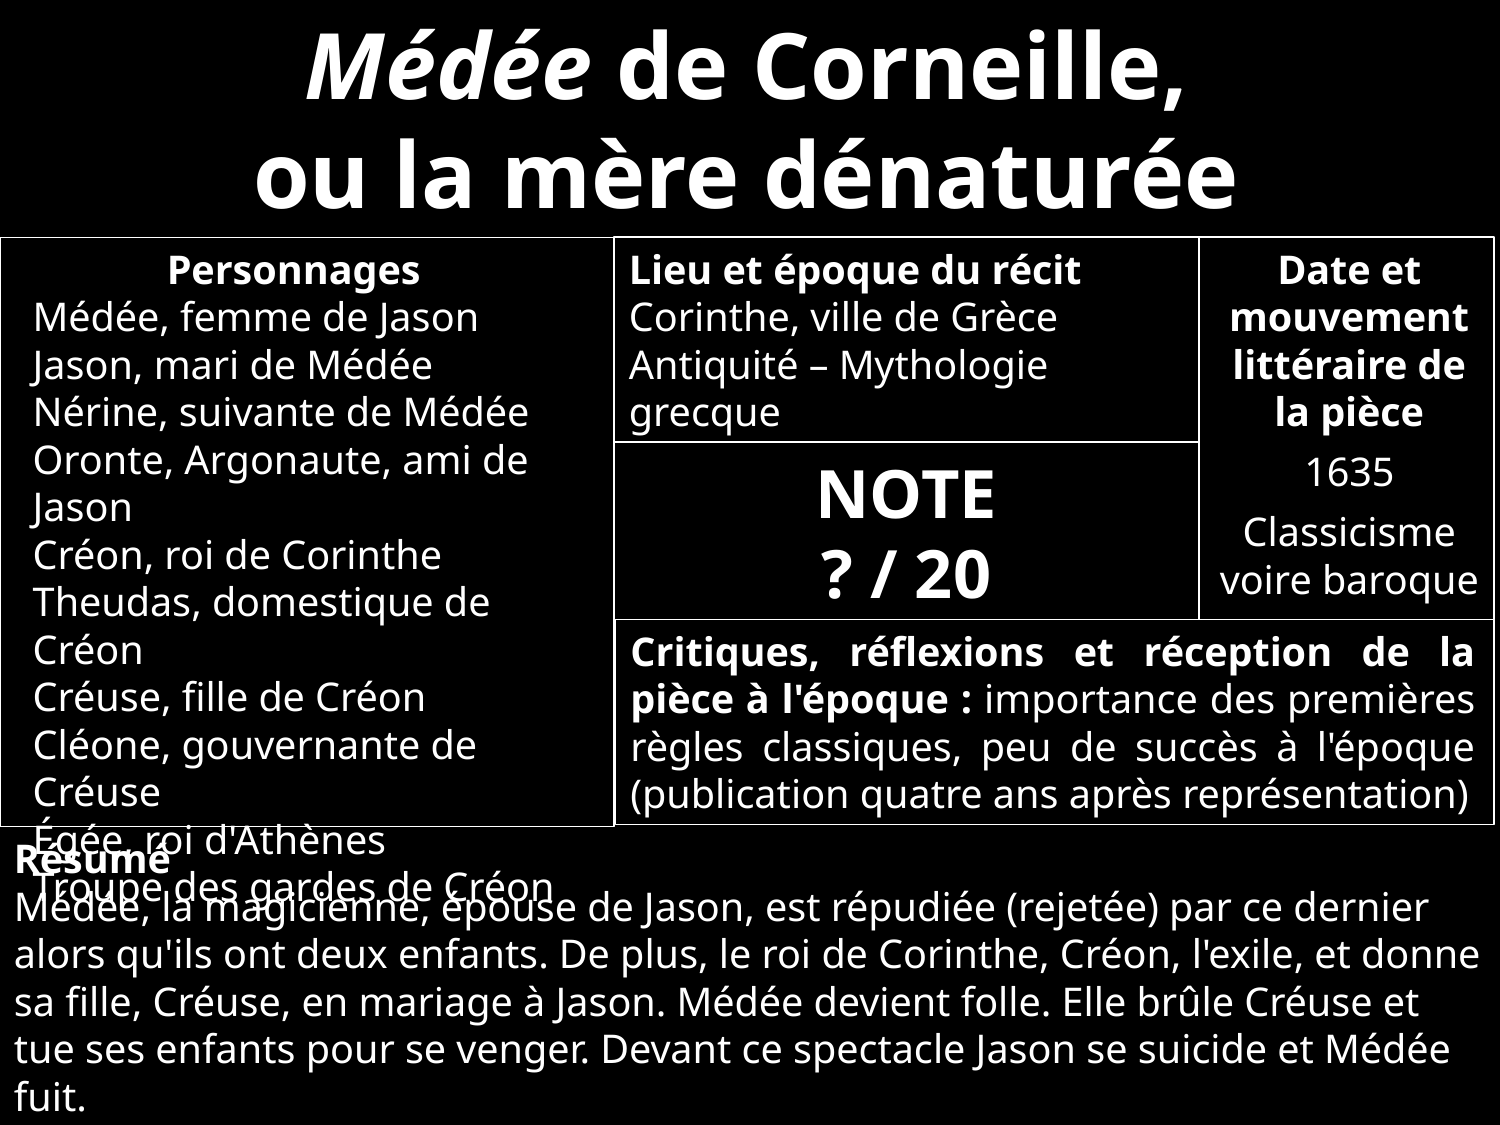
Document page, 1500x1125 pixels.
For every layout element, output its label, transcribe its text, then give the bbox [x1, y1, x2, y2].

text_box Date et mouvement littéraire de la pièce 1635 Classicisme voire baroque [1200, 238, 1493, 610]
text_box Médée de Corneille, ou la mère dénaturée [0, 0, 1494, 235]
text_box Personnages Médée, femme de Jason Jason, mari de Médée Nérine, suivante de Médée Oronte, Argonaute, ami de Jason Créon, roi de Corinthe Theudas, domestique de Créon Créuse, fille de Créon Cléone, gouvernante de Créuse Égée, roi d'Athènes Troupe des gardes de Créon [0, 237, 614, 826]
text_box Date et mouvement littéraire de la pièce 1635 Classicisme voire baroque [1495, 237, 1500, 610]
text_box Critiques, réflexions et réception de la pièce à l'époque : importance des premières règles classiques, peu de succès à l'époque (publication quatre ans après représentation) [615, 619, 1494, 825]
text_box Résumé Médée, la magicienne, épouse de Jason, est répudiée (rejetée) par ce dernier alors qu'ils ont deux enfants. De plus, le roi de Corinthe, Créon, l'exile, et donne sa fille, Créuse, en mariage à Jason. Médée devient folle. Elle brûle Créuse et tue ses enfants pour se venger. Devant ce spectacle Jason se suicide et Médée fuit. [0, 826, 1500, 1125]
text_box NOTE ? / 20 [614, 444, 1198, 619]
text_box Lieu et époque du récit Corinthe, ville de Grèce Antiquité – Mythologie grecque [614, 237, 1198, 442]
